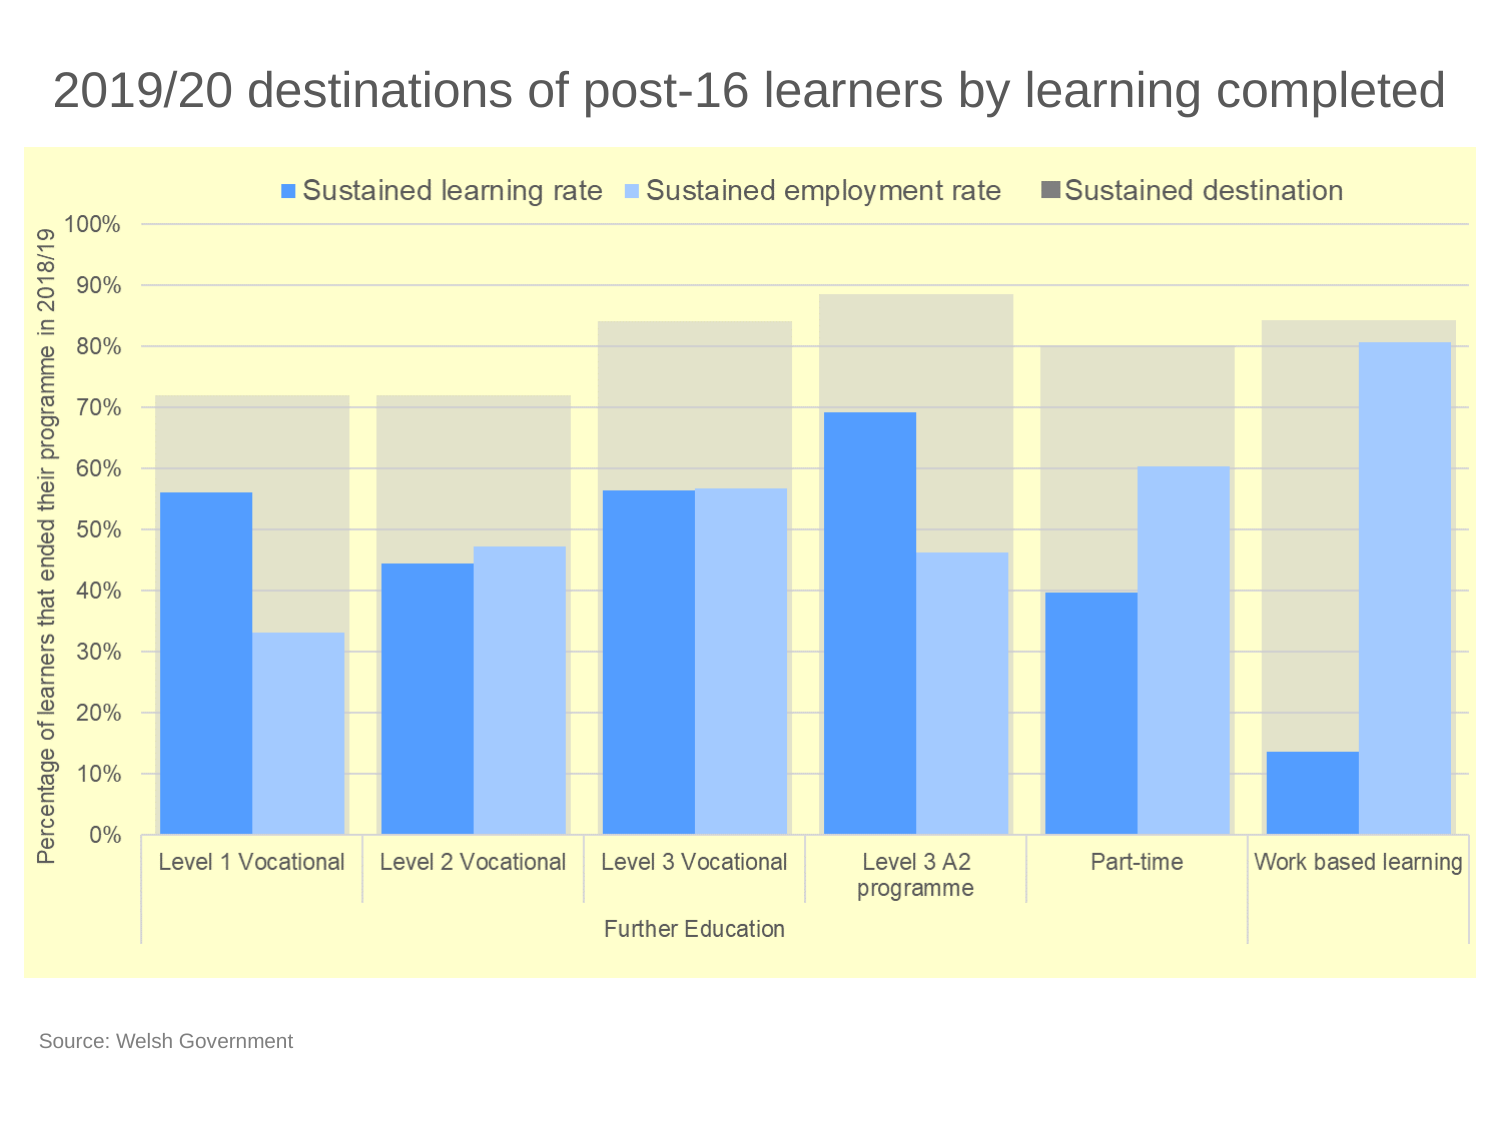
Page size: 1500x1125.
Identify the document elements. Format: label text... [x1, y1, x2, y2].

picture [24, 147, 1476, 978]
text_box Source: Welsh Government [23, 1020, 1478, 1061]
title 2019/20 destinations of post-16 learners by learning completed [0, 1, 1500, 173]
